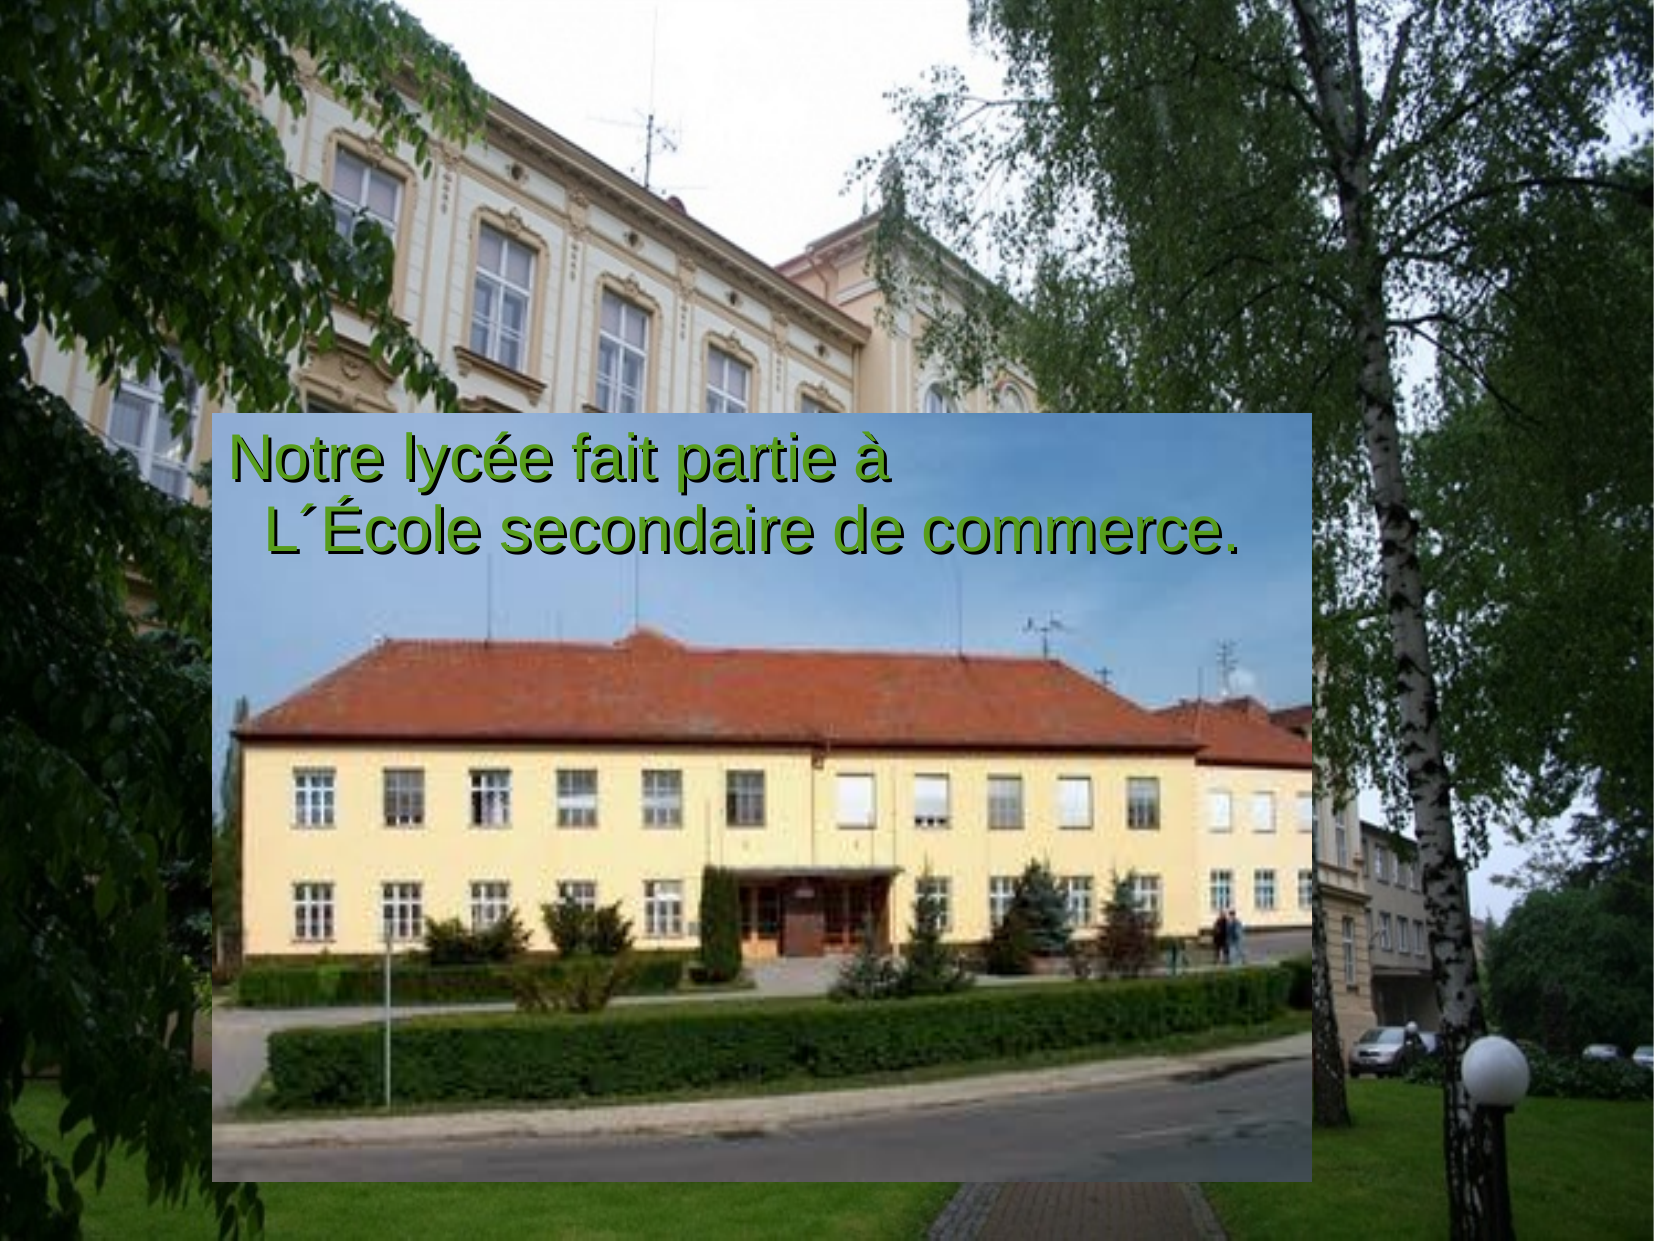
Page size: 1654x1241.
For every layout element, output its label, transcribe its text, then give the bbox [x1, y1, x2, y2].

picture [0, 0, 1654, 1241]
text_box Notre lycée fait partie à L´École secondaire de commerce. [212, 413, 1654, 886]
